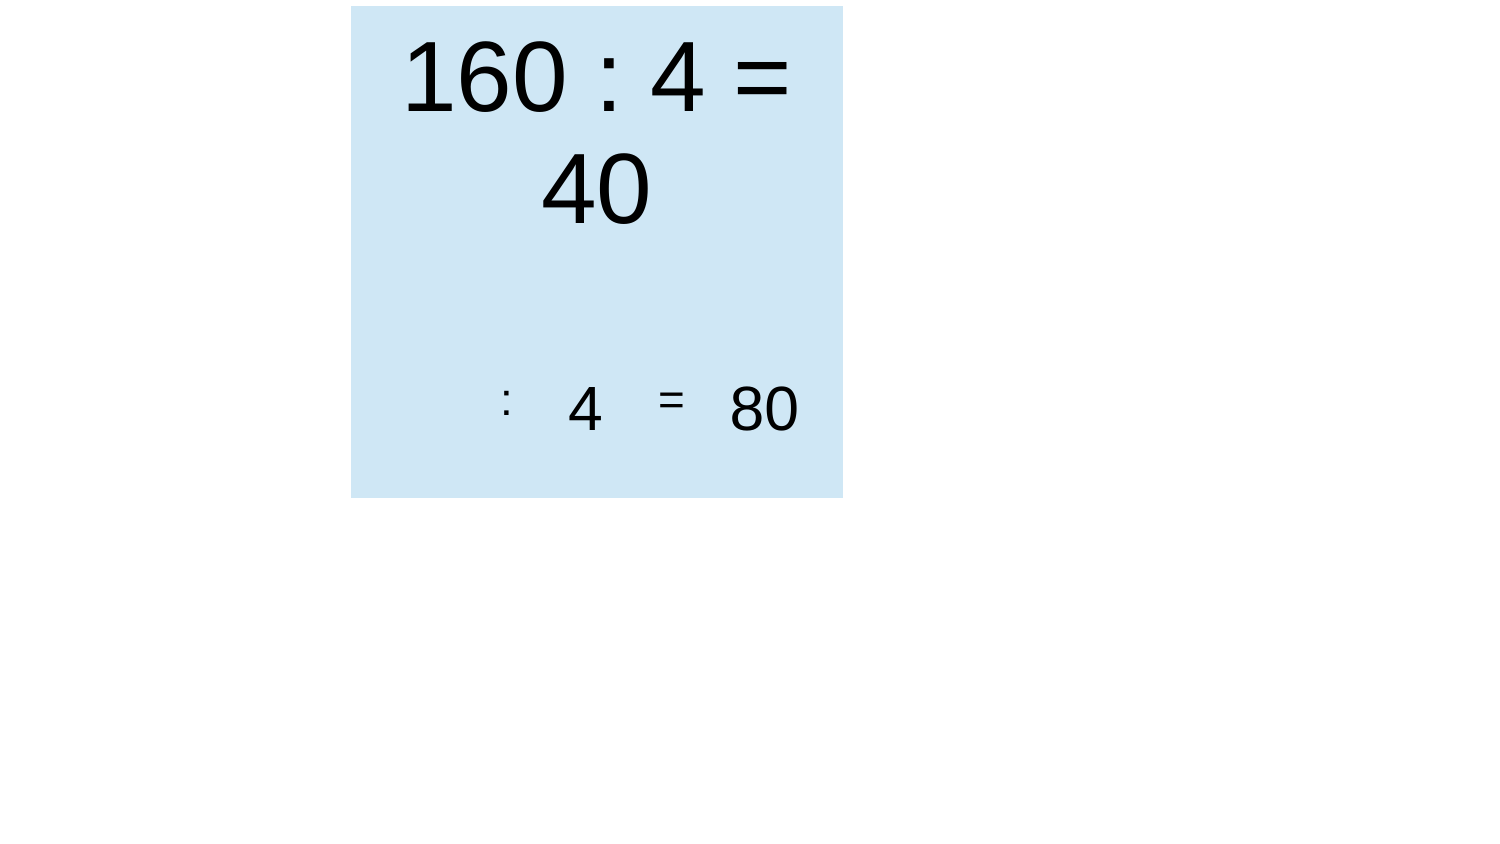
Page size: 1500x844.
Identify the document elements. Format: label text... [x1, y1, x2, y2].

table_cell 80 [686, 359, 843, 498]
table_cell [351, 359, 485, 498]
table_header 160 : 4 = 40 [351, 6, 843, 359]
table_cell = [643, 359, 686, 498]
table_cell 4 [528, 359, 643, 498]
table_cell : [485, 359, 528, 498]
